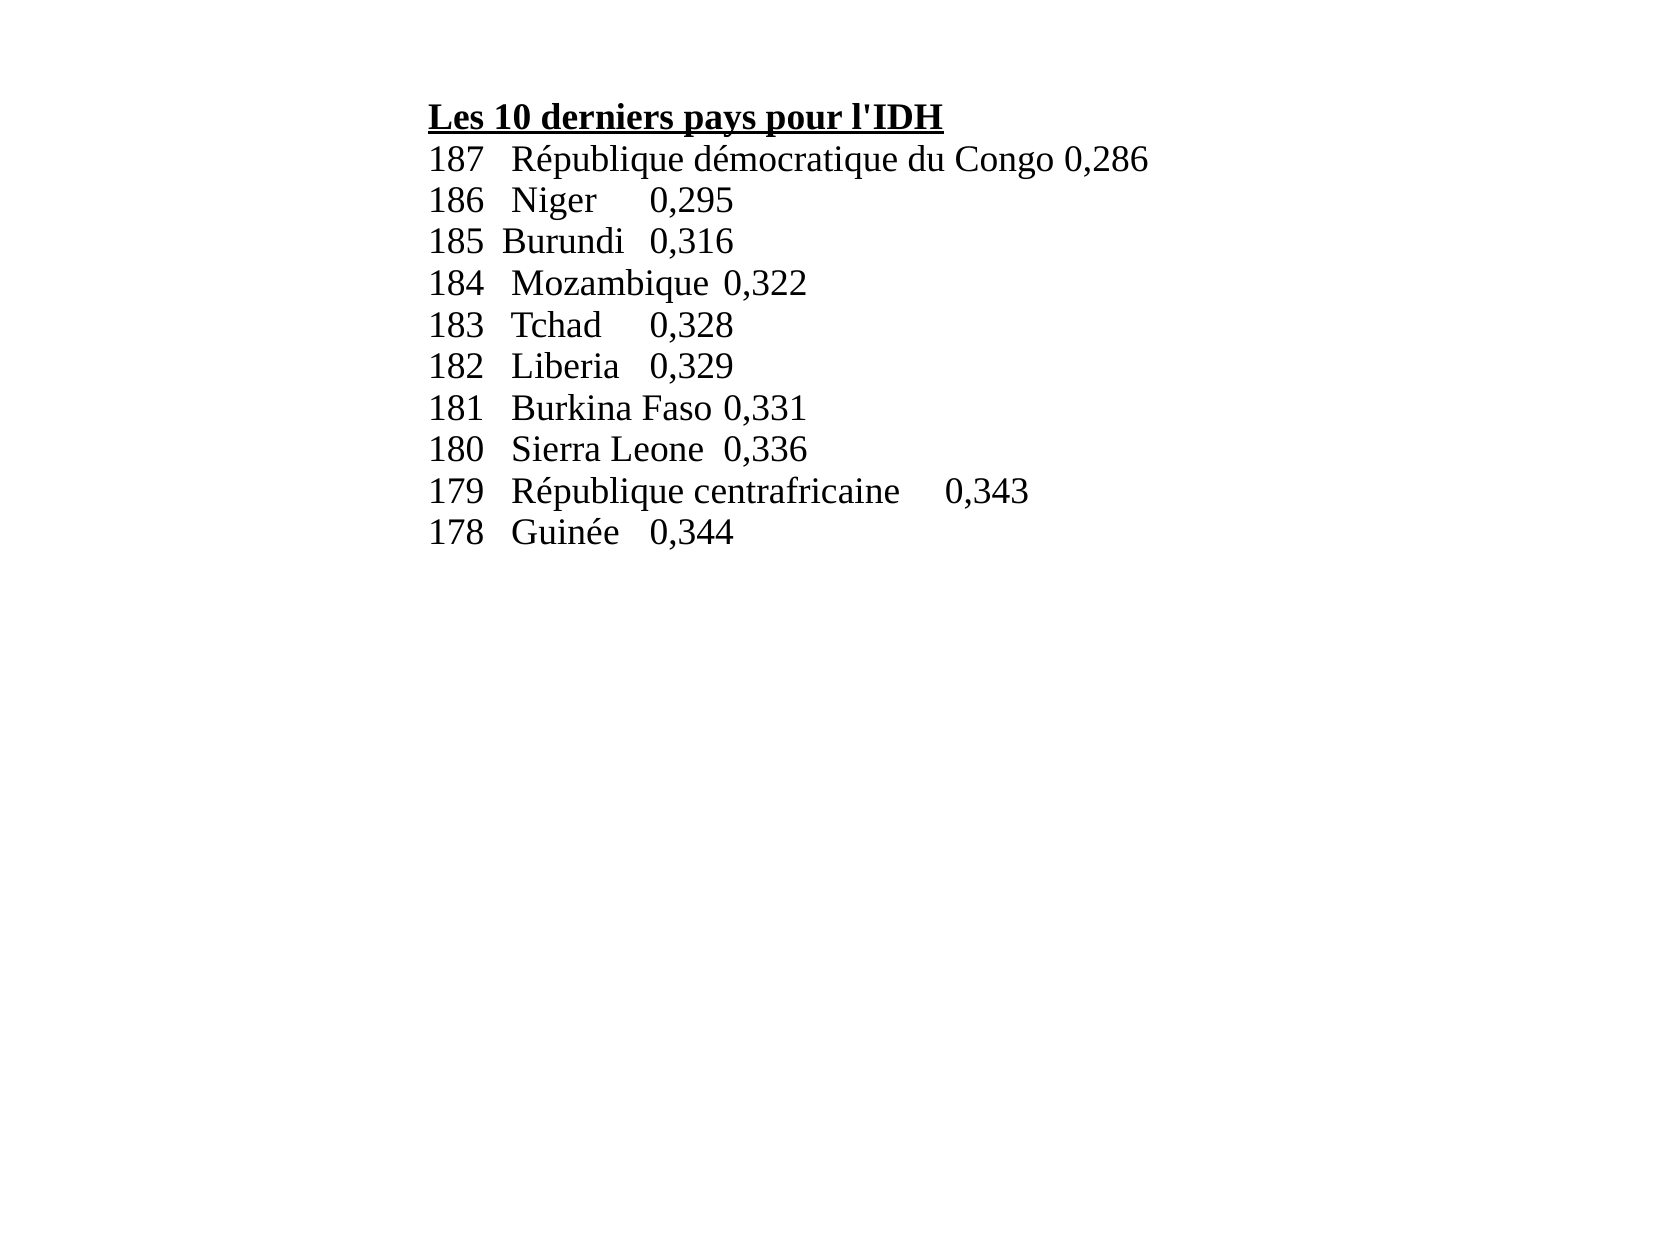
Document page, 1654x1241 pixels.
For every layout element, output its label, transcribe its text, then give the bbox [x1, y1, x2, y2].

text_box Les 10 derniers pays pour l'IDH 187 République démocratique du Congo 0,286 186 Niger 0,295 185 Burundi 0,316 184 Mozambique 0,322 183 Tchad 0,328 182 Liberia 0,329 181 Burkina Faso 0,331 180 Sierra Leone 0,336 179 République centrafricaine 0,343 178 Guinée 0,344 [413, 88, 1329, 572]
